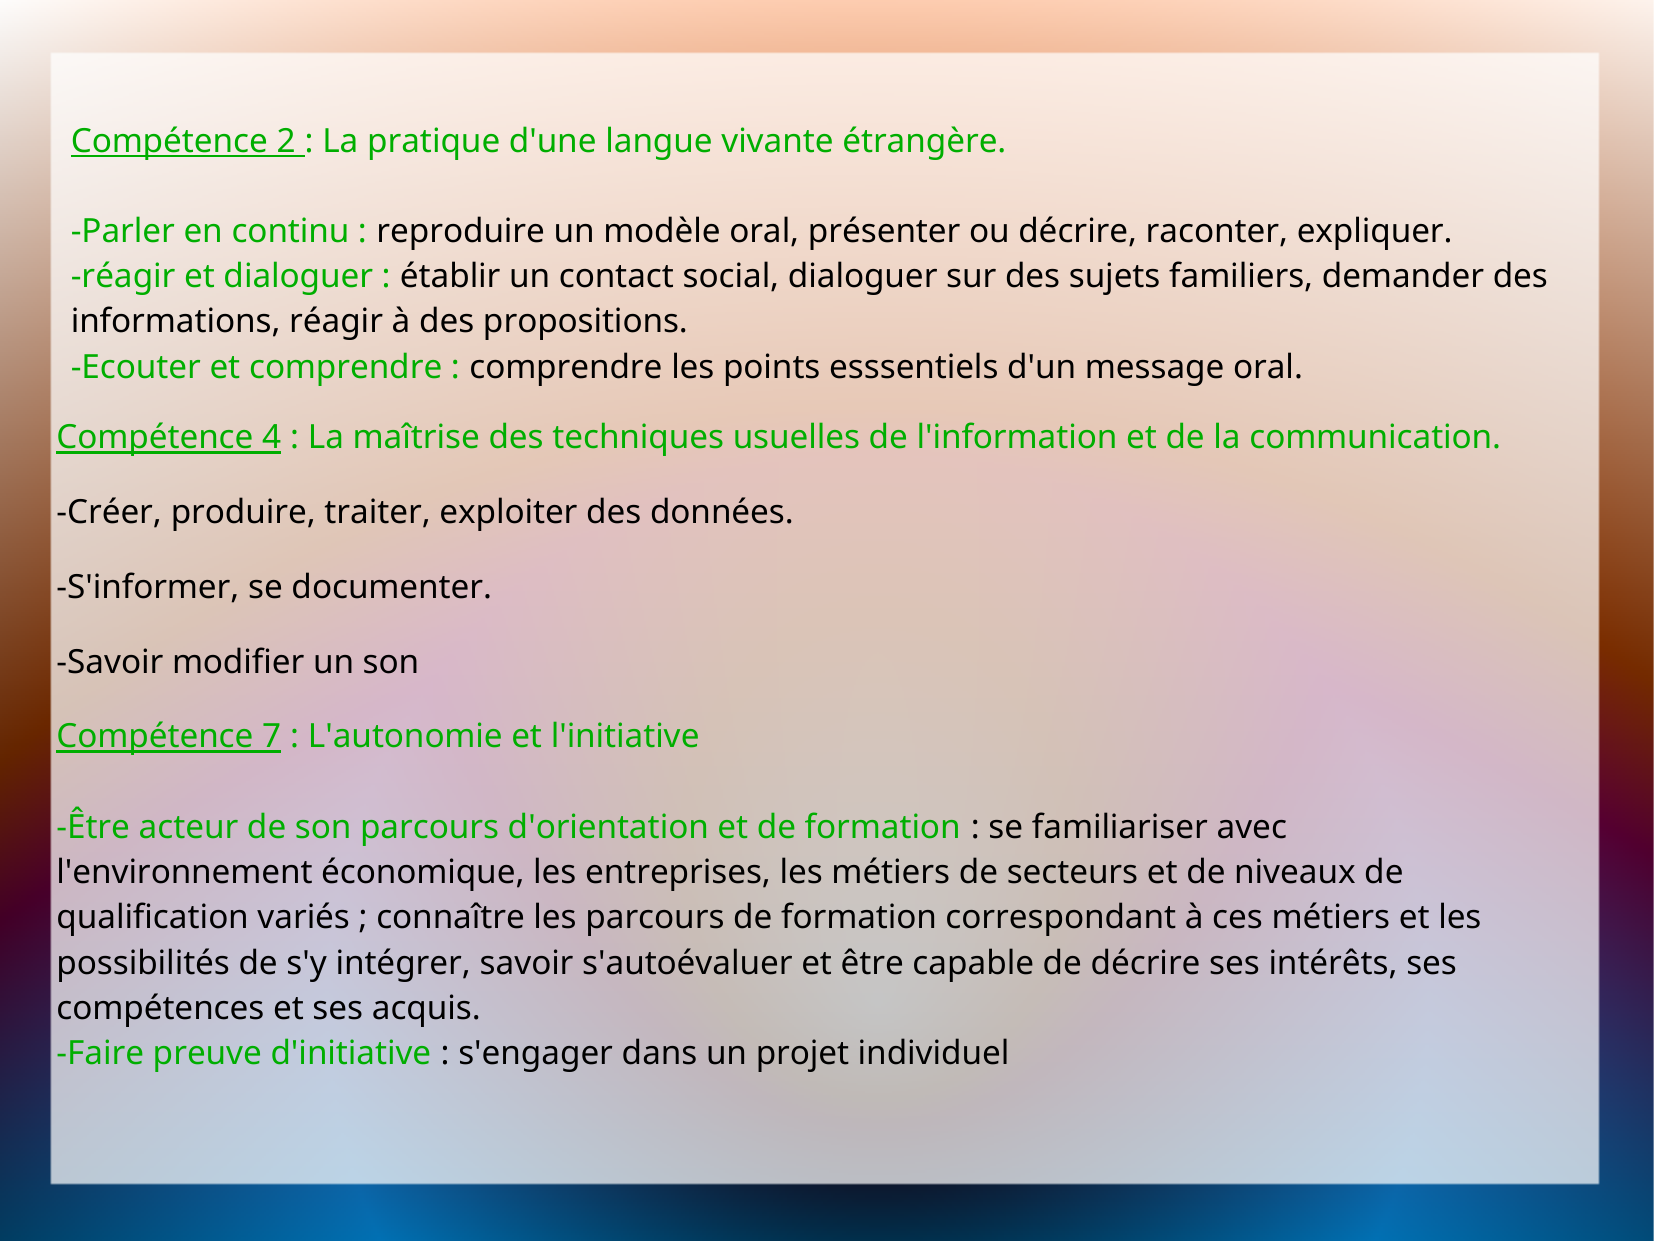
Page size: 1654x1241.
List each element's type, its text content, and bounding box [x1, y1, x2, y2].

text_box [9, 565, 1649, 945]
picture [0, 0, 1654, 1241]
title Compétence 2 : La pratique d'une langue vivante étrangère. -Parler en continu : reproduire un modèle oral, présenter ou décrire, raconter, expliquer. -réagir et dialoguer : établir un contact social, dialoguer sur des sujets familiers, demander des informations, réagir à des propositions. -Ecouter et comprendre : comprendre les points esssentiels d'un message oral. [70, 55, 1607, 449]
list Compétence 4 : La maîtrise des techniques usuelles de l'information et de la communication. -Créer, produire, traiter, exploiter des données. -S'informer, se documenter. -Savoir modifier un son Compétence 7 : L'autonomie et l'initiative -Être acteur de son parcours d'orientation et de formation : se familiariser avec l'environnement économique, les entreprises, les métiers de secteurs et de niveaux de qualification variés ; connaître les parcours de formation correspondant à ces métiers et les possibilités de s'y intégrer, savoir s'autoévaluer et être capable de décrire ses intérêts, ses compétences et ses acquis. -Faire preuve d'initiative : s'engager dans un projet individuel [0, 413, 1512, 1241]
